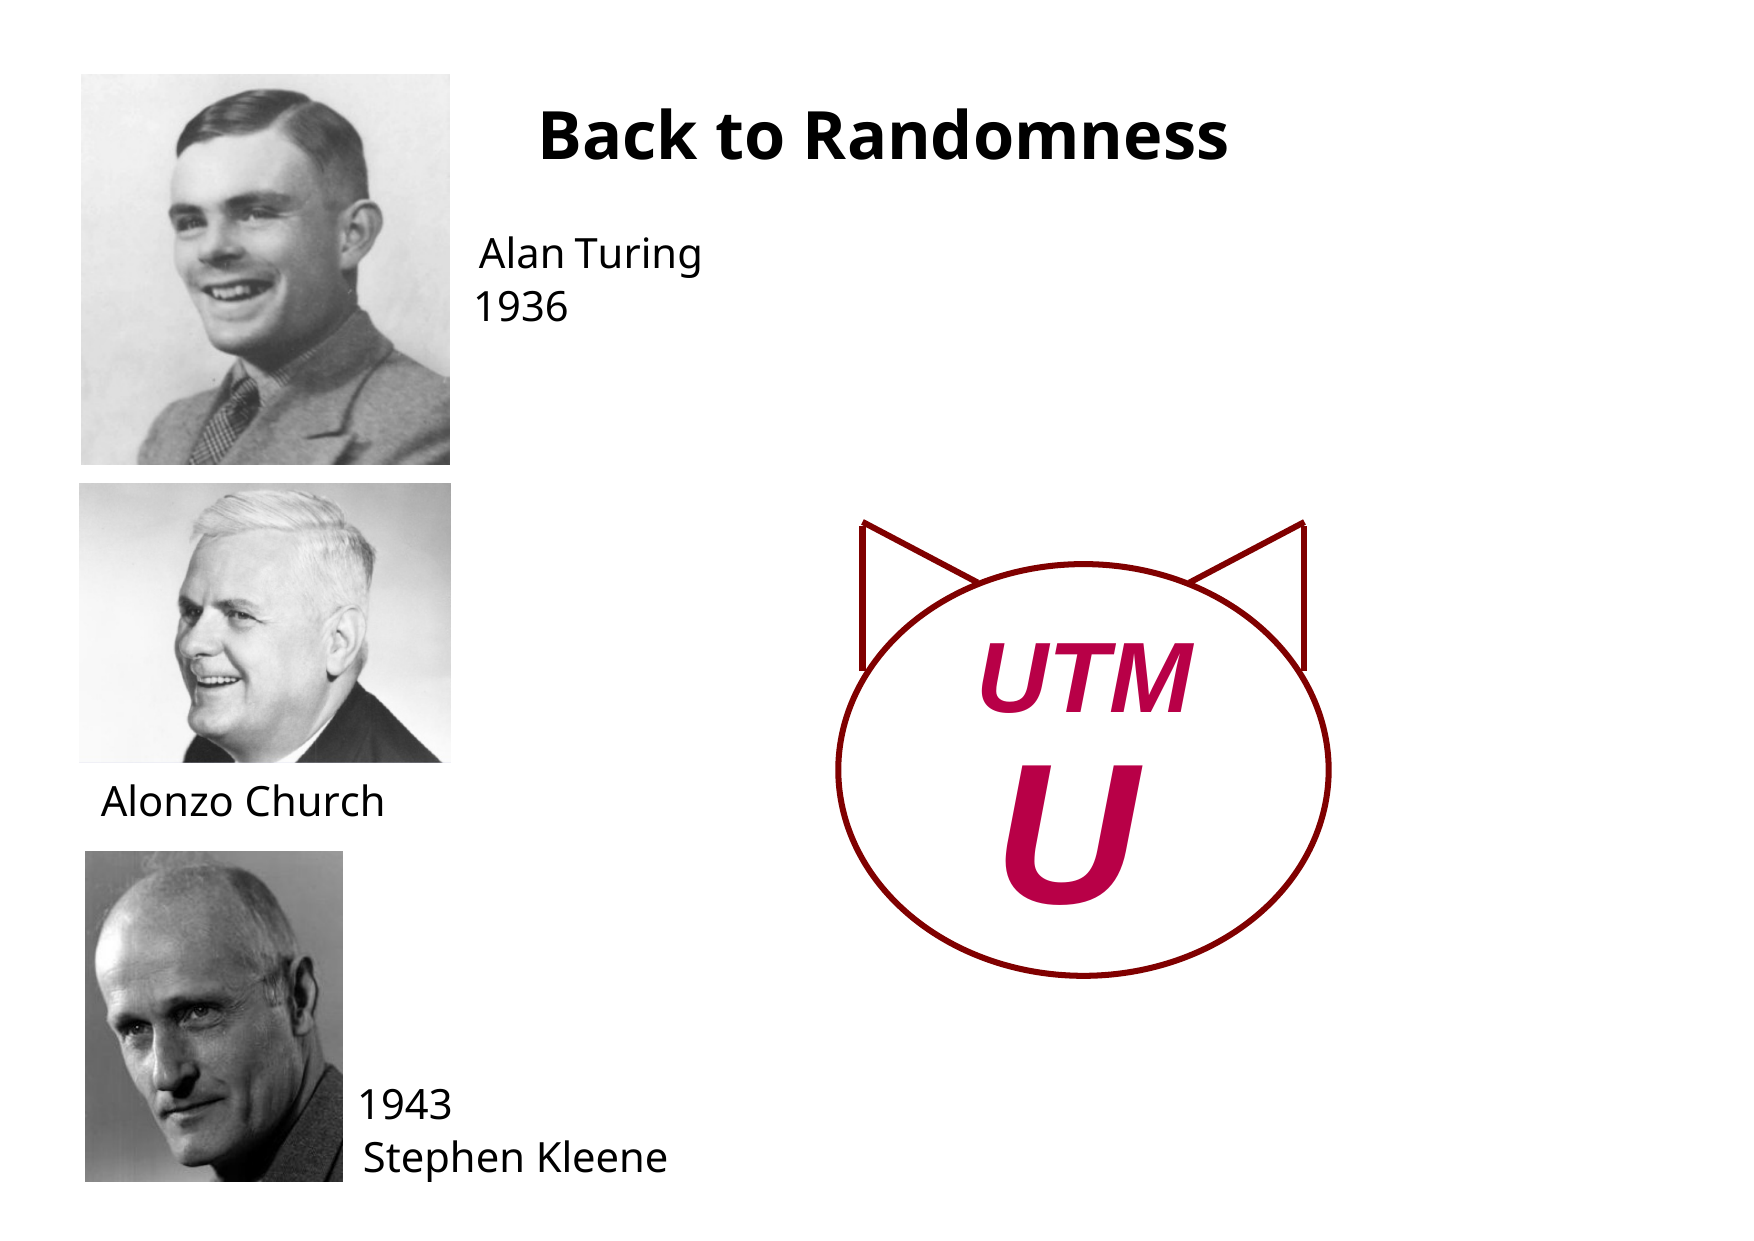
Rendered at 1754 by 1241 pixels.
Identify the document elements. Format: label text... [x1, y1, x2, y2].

text_box Alonzo Church [86, 763, 485, 826]
text_box U [976, 926, 1236, 972]
text_box UTM [958, 611, 1338, 926]
text_box Back to Randomness [522, 81, 1710, 171]
picture [81, 74, 450, 465]
text_box 1943 [342, 1067, 741, 1129]
picture [79, 483, 451, 763]
text_box Stephen Kleene [348, 1120, 747, 1182]
text_box U [976, 712, 1356, 1027]
text_box 1936 [458, 268, 743, 331]
picture [85, 851, 343, 1182]
text_box Alan Turing [464, 216, 863, 278]
